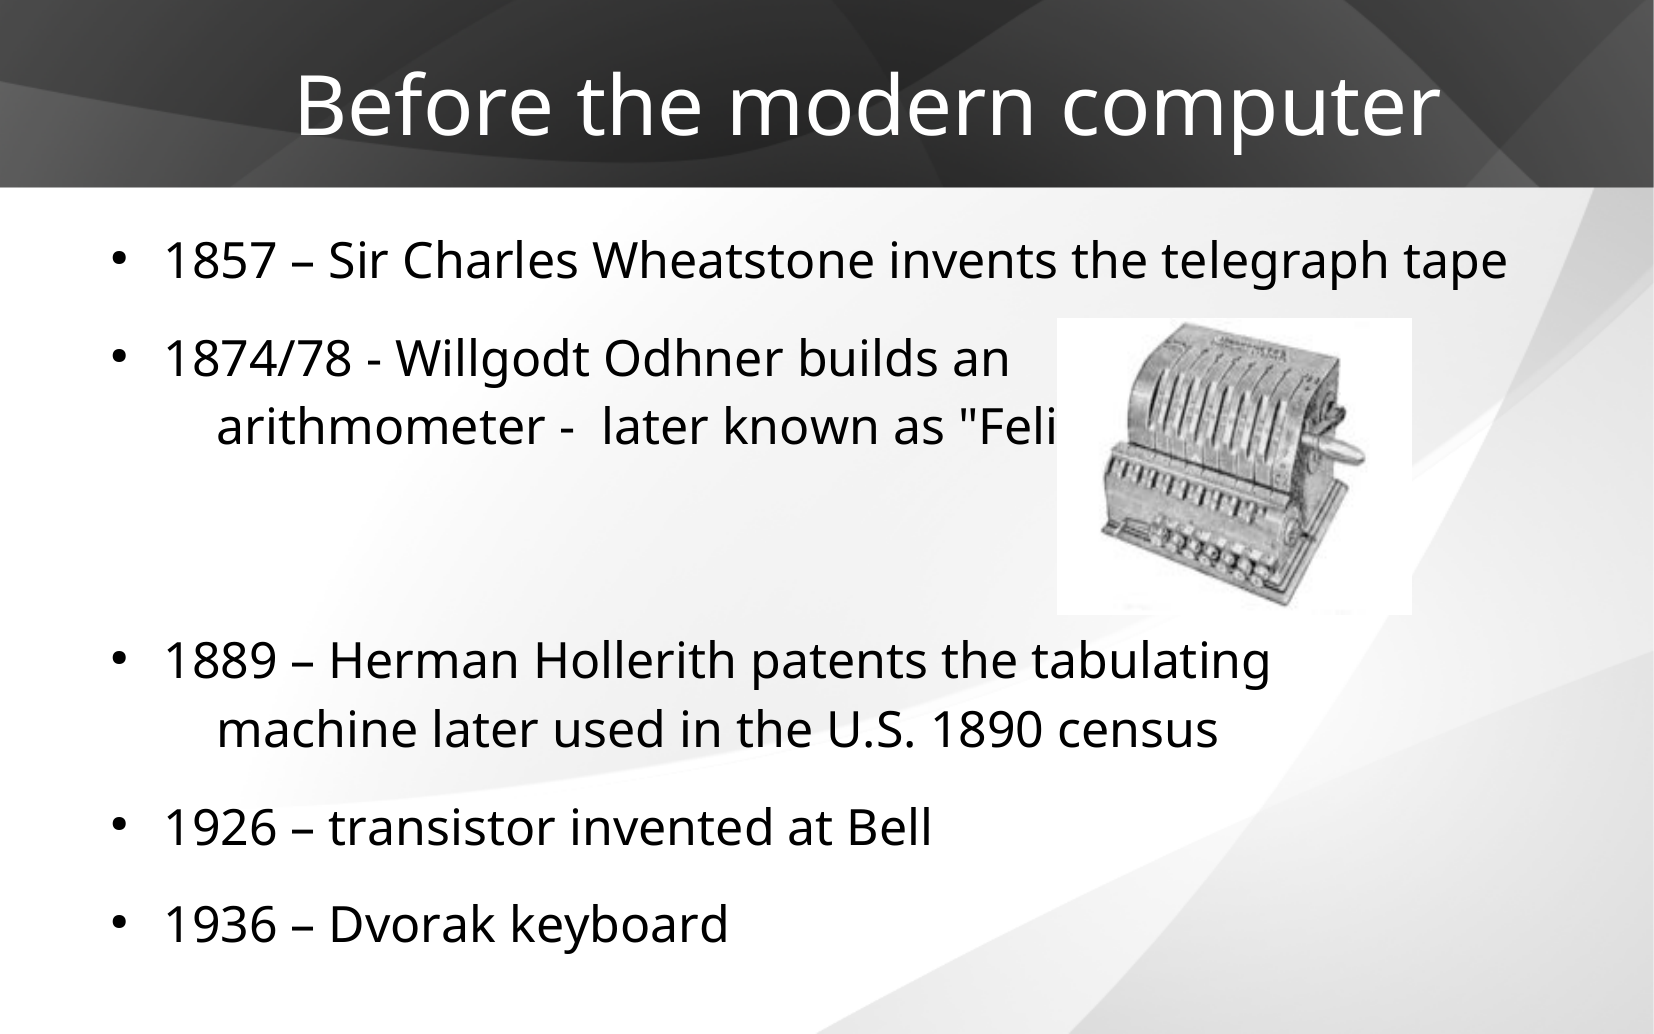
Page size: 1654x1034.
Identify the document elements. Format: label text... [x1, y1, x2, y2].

picture [0, 0, 1654, 1034]
title Before the modern computer [124, 0, 1613, 208]
list 1857 – Sir Charles Wheatstone invents the telegraph tape 1874/78 - Willgodt Odhner builds an arithmometer - later known as "Felix" 1889 – Herman Hollerith patents the tabulating machine later used in the U.S. 1890 census 1926 – transistor invented at Bell 1936 – Dvorak keyboard [75, 225, 1613, 1013]
